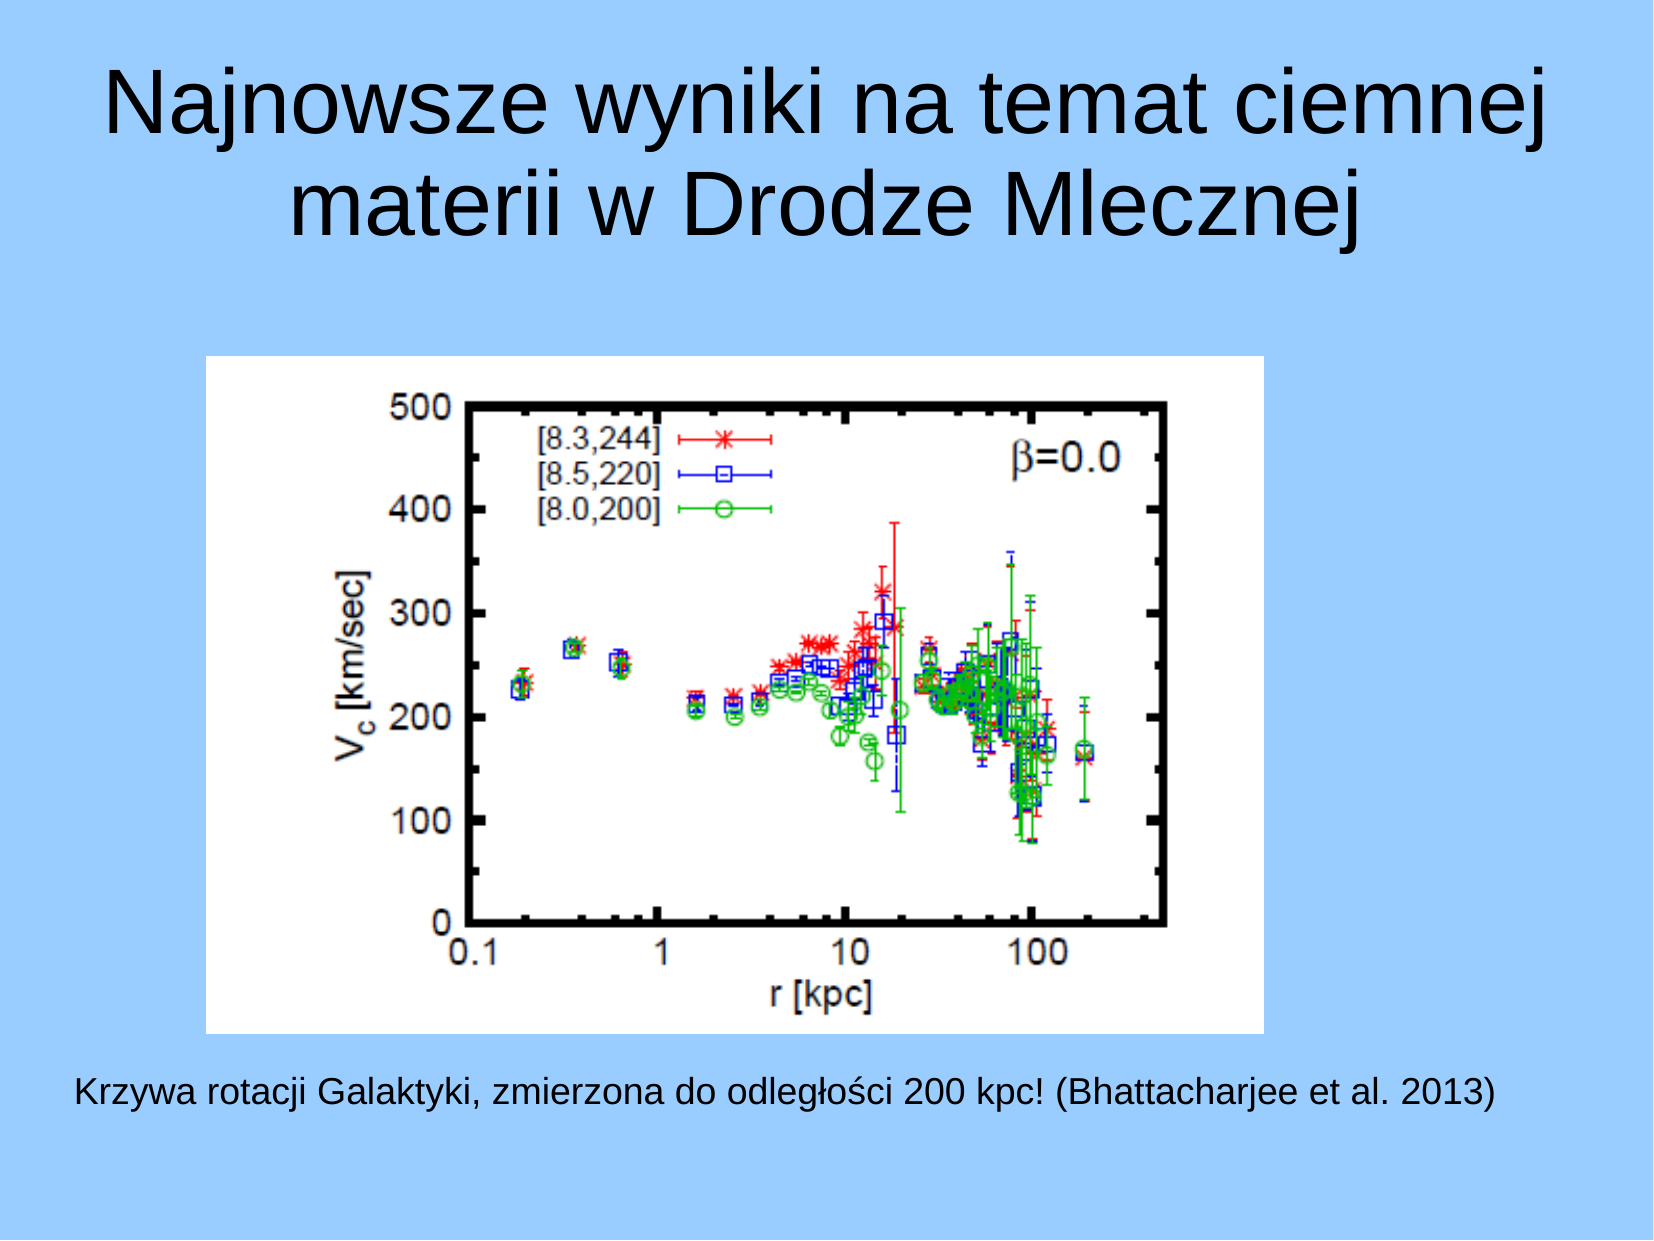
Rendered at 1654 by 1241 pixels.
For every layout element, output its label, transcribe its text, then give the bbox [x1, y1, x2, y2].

text_box Krzywa rotacji Galaktyki, zmierzona do odległości 200 kpc! (Bhattacharjee et al. 2013) [59, 1062, 1536, 1120]
picture [206, 356, 1264, 1034]
title Najnowsze wyniki na temat ciemnej materii w Drodze Mlecznej [82, 49, 1571, 257]
